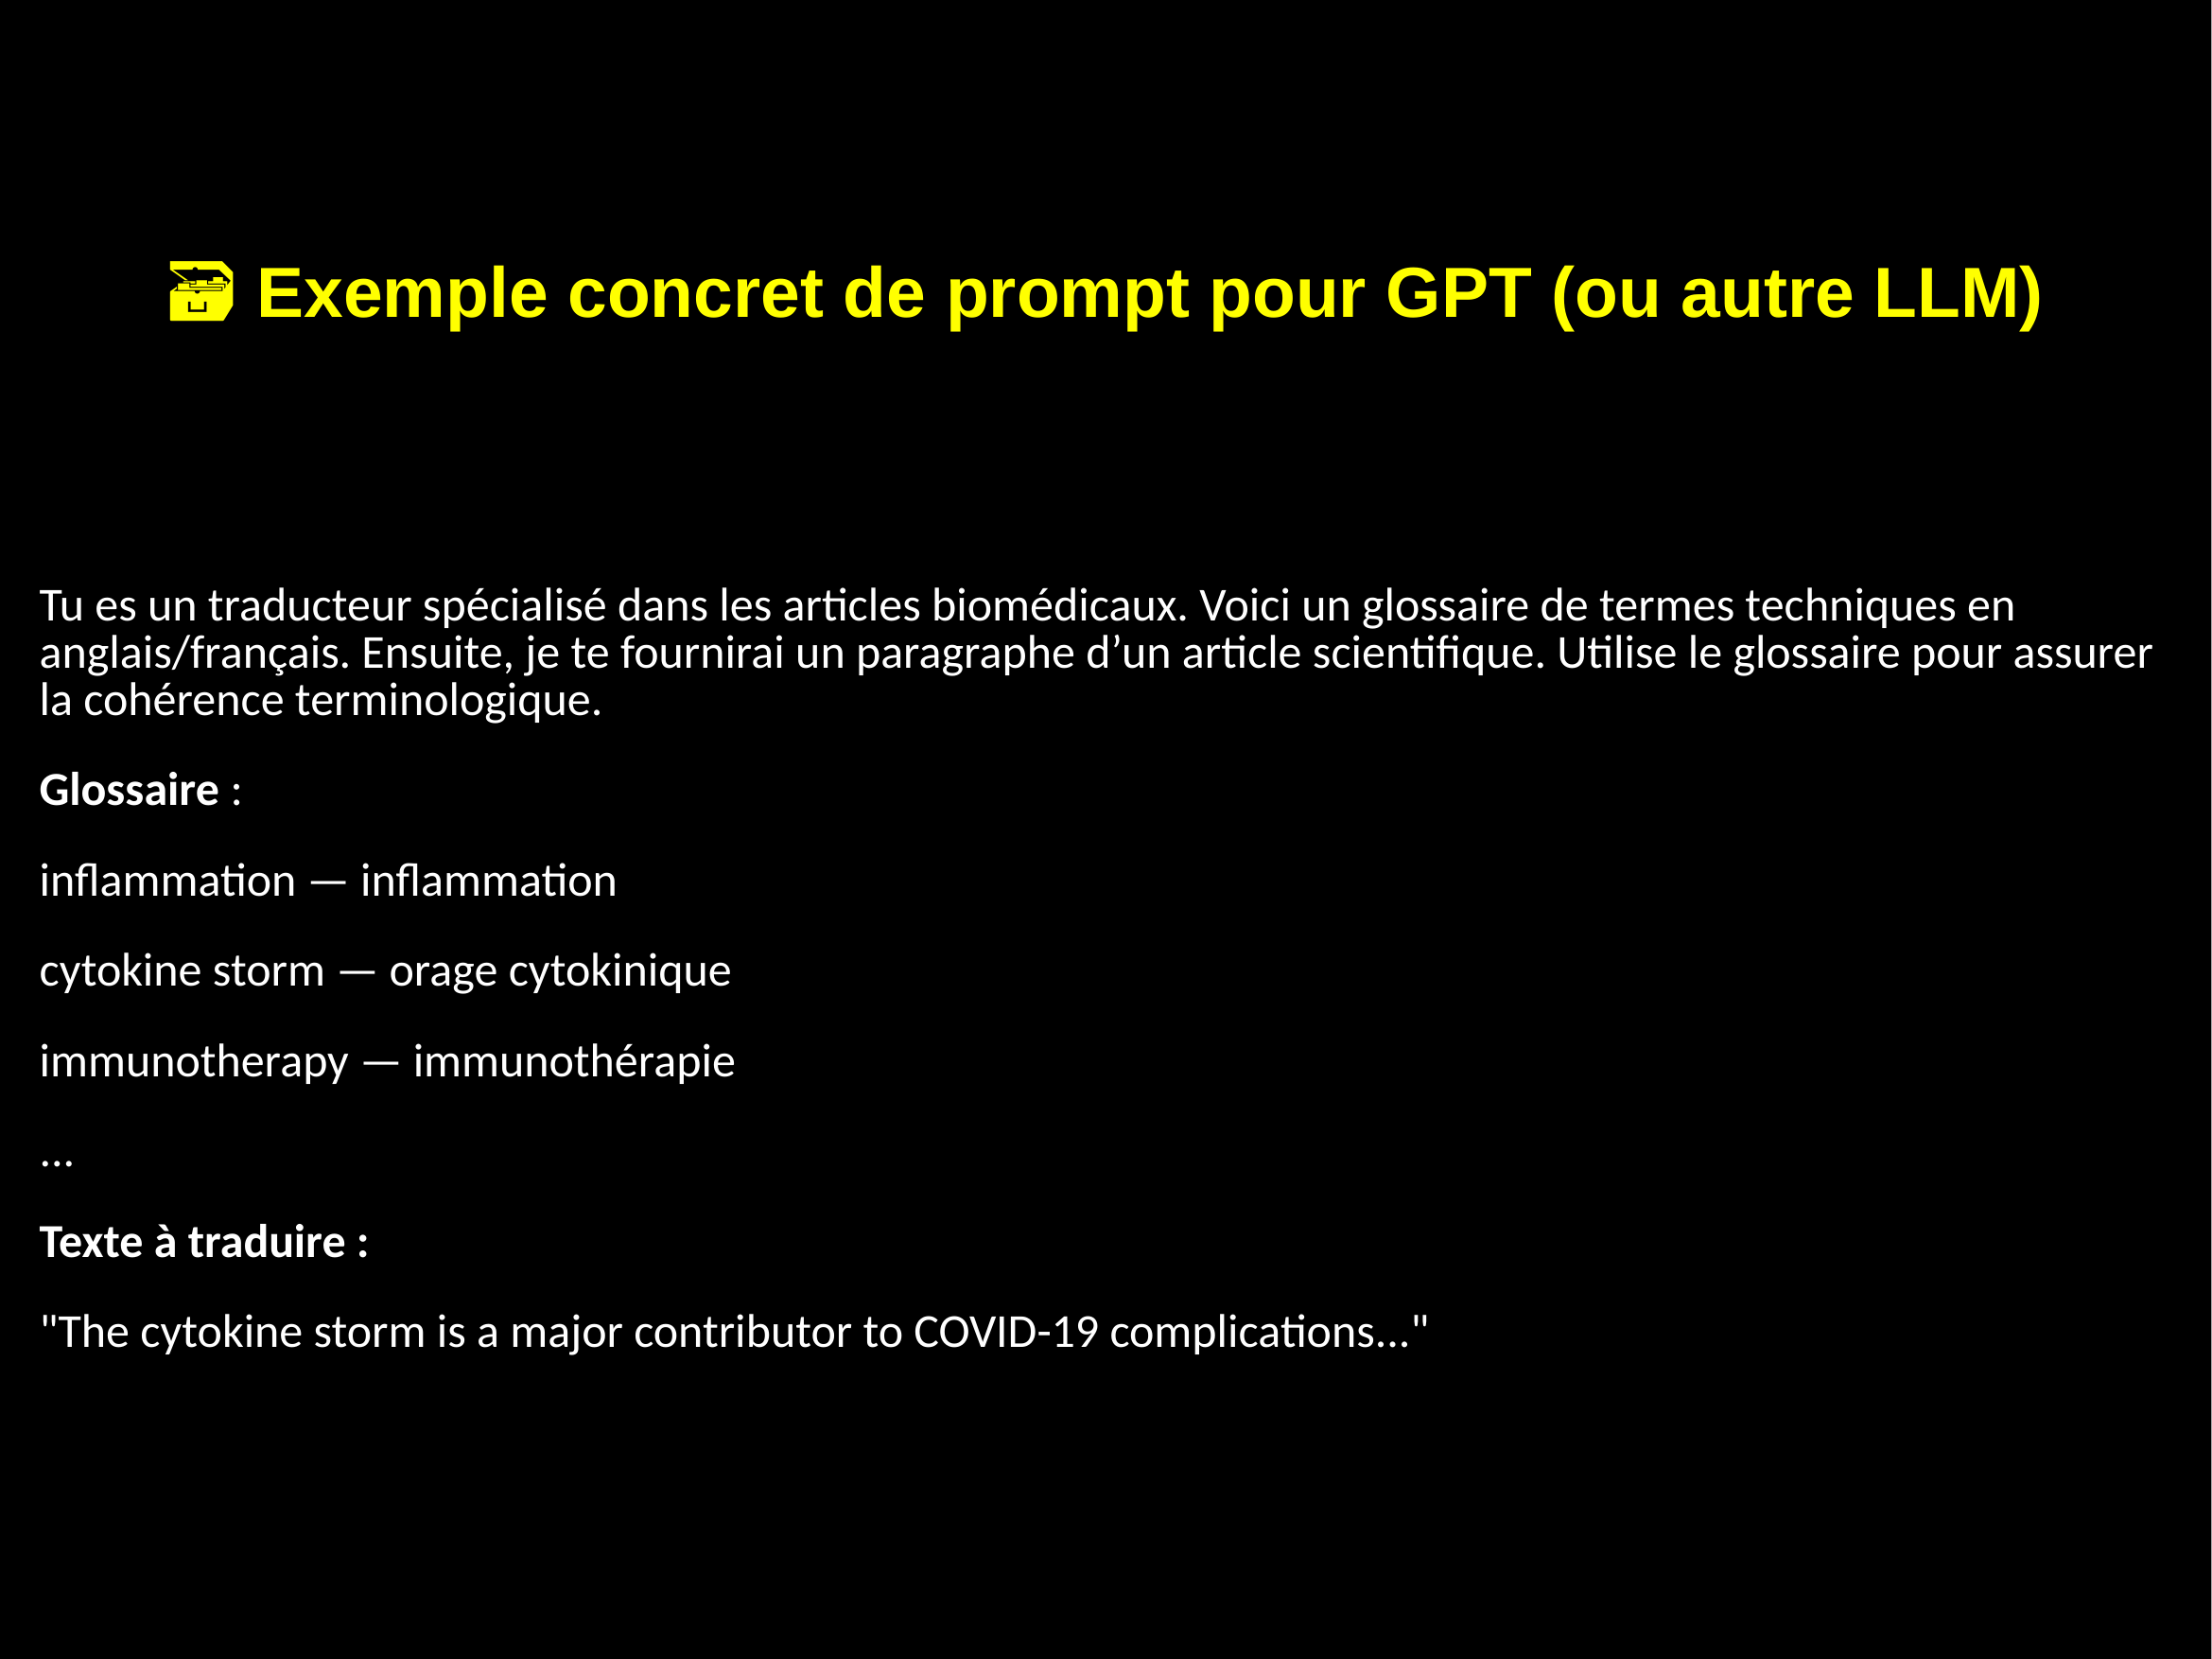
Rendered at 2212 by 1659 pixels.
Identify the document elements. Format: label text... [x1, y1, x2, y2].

subtitle 🗃️ Exemple concret de prompt pour GPT (ou autre LLM) Tu es un traducteur spécialisé dans les articles biomédicaux. Voici un glossaire de termes techniques en anglais/français. Ensuite, je te fournirai un paragraphe d’un article scientifique. Utilise le glossaire pour assurer la cohérence terminologique. Glossaire : inflammation — inflammation cytokine storm — orage cytokinique immunotherapy — immunothérapie ... Texte à traduire : "The cytokine storm is a major contributor to COVID-19 complications..." [39, 93, 2172, 1520]
